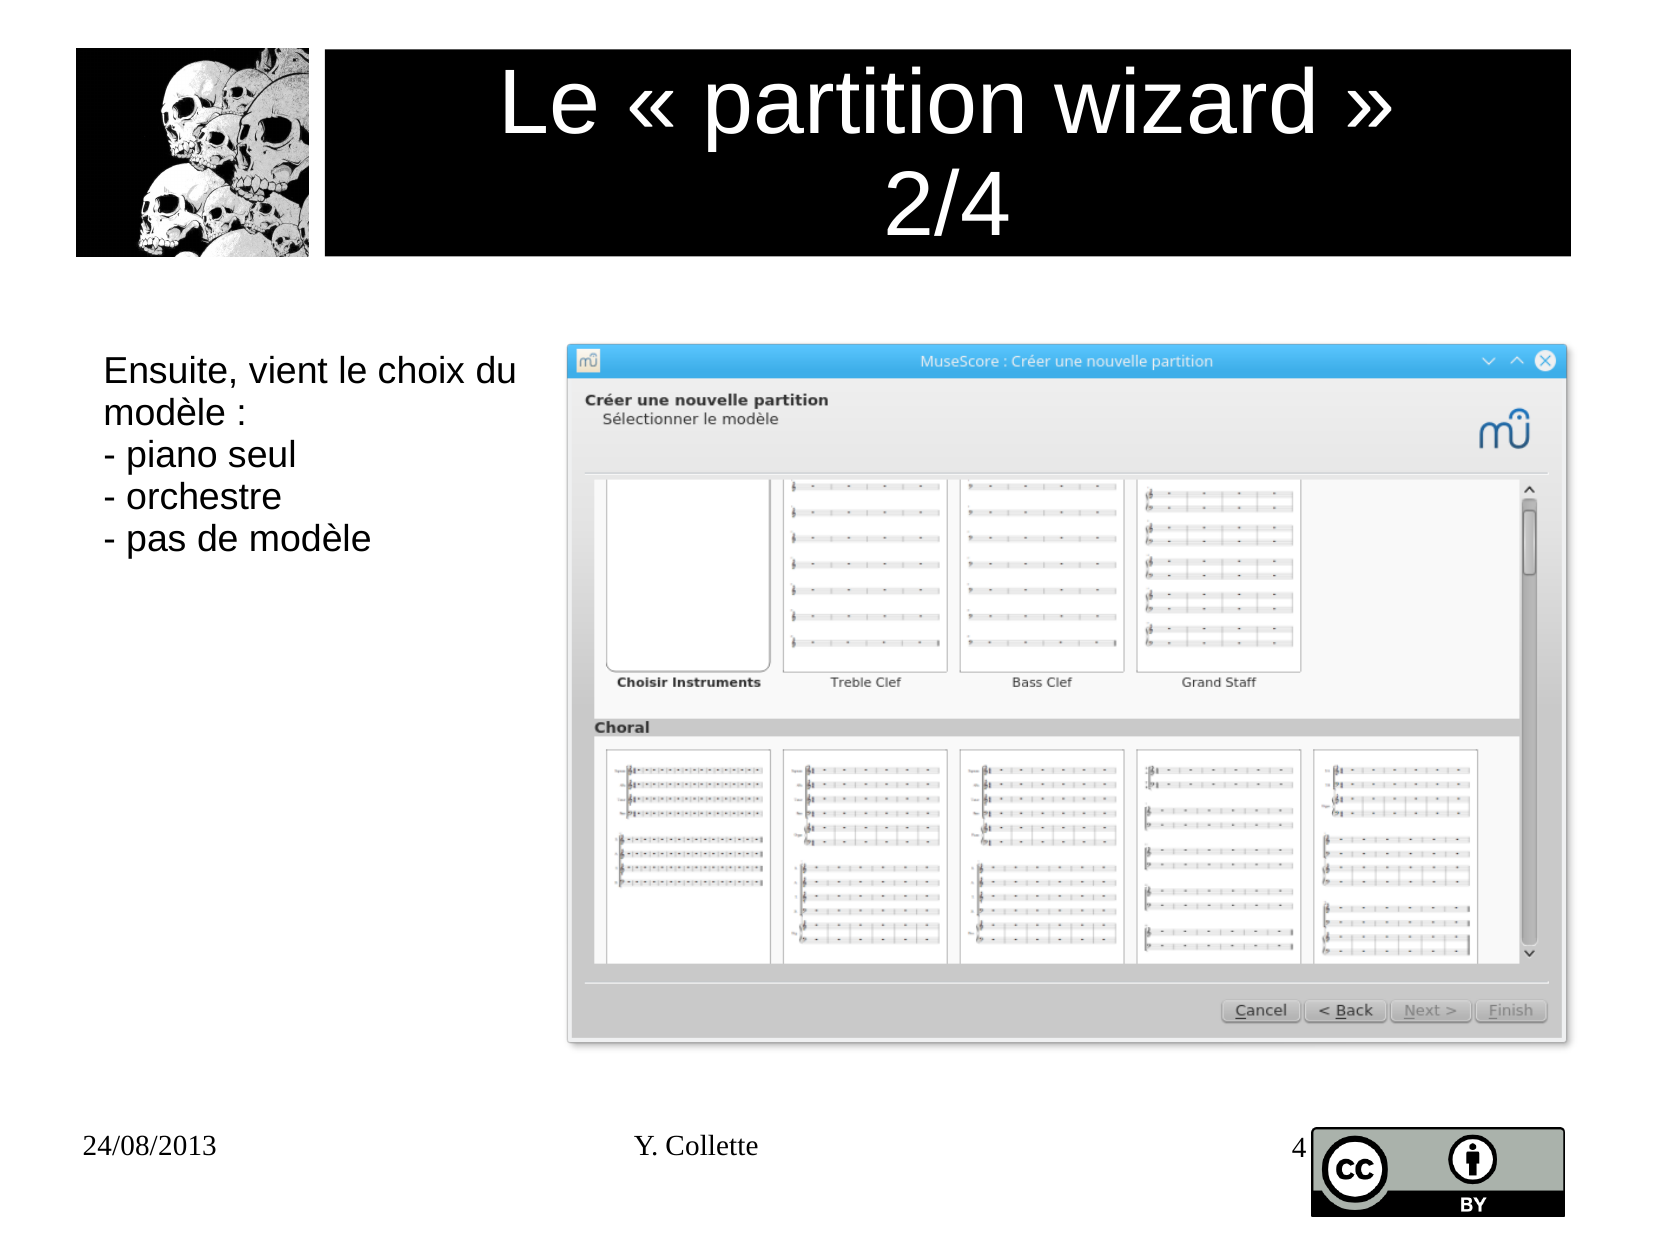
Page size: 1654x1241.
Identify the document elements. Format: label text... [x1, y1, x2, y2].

title Le « partition wizard » 2/4 [324, 49, 1571, 257]
picture [76, 48, 309, 257]
picture [559, 336, 1582, 1059]
picture [1311, 1127, 1565, 1217]
text_box Ensuite, vient le choix du modèle : - piano seul - orchestre - pas de modèle [88, 342, 554, 568]
